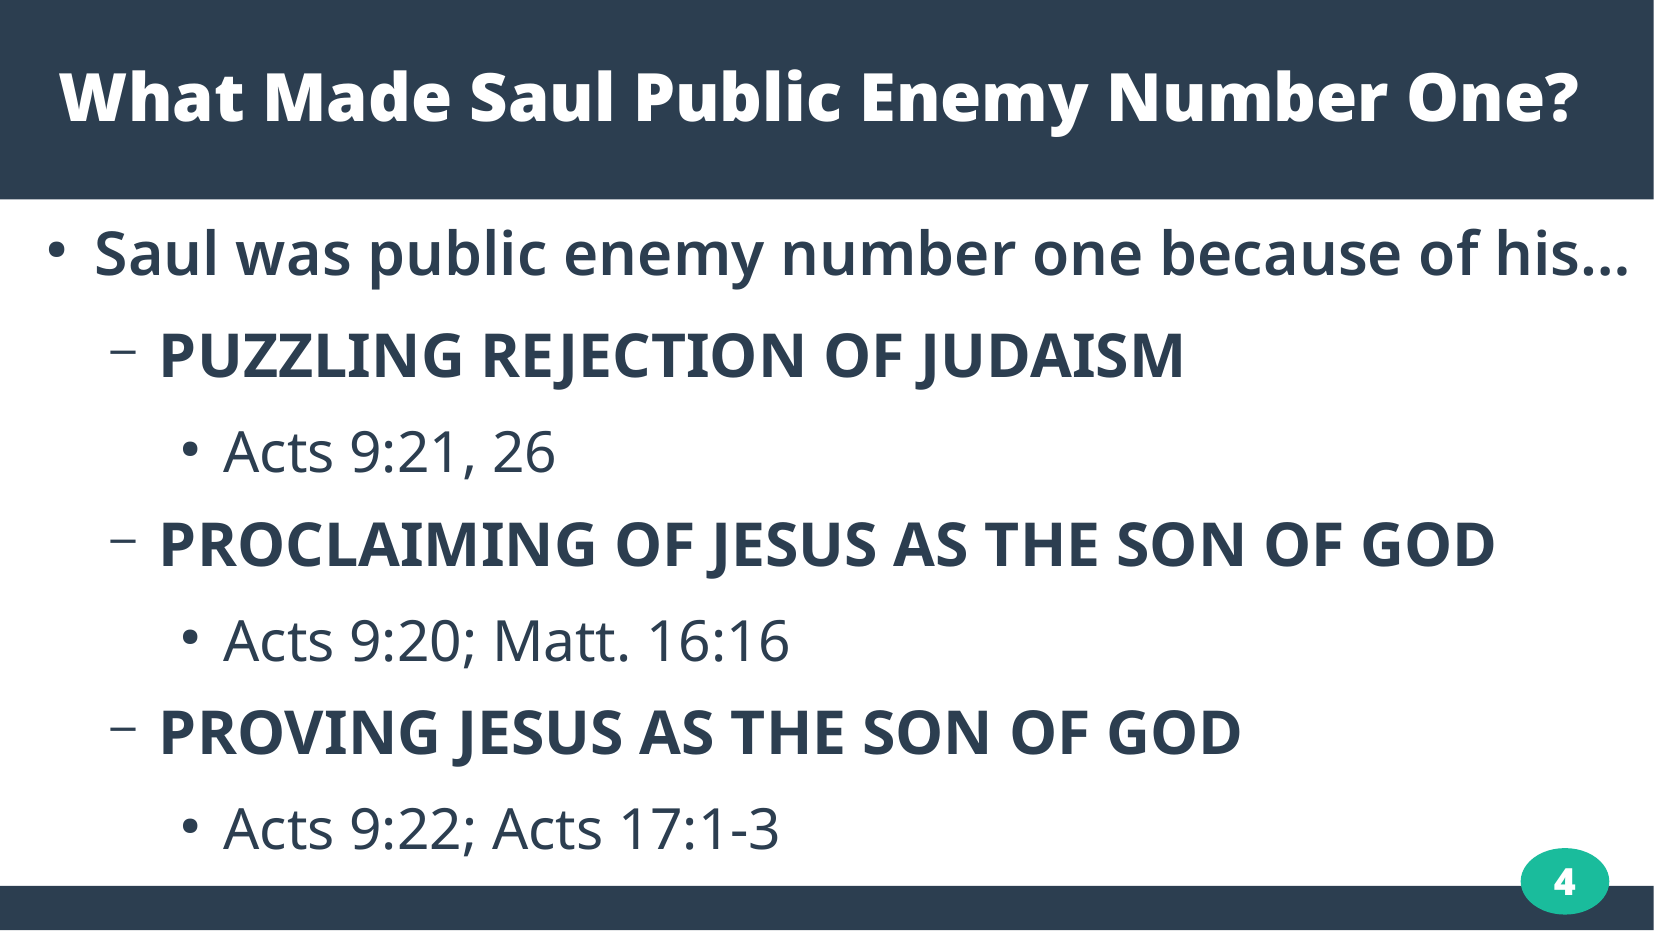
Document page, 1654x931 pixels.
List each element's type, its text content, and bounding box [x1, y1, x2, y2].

list Saul was public enemy number one because of his… PUZZLING REJECTION OF JUDAISM Acts 9:21, 26 PROCLAIMING OF JESUS AS THE SON OF GOD Acts 9:20; Matt. 16:16 PROVING JESUS AS THE SON OF GOD Acts 9:22; Acts 17:1-3 [30, 210, 1636, 886]
title What Made Saul Public Enemy Number One? [59, 37, 1595, 155]
